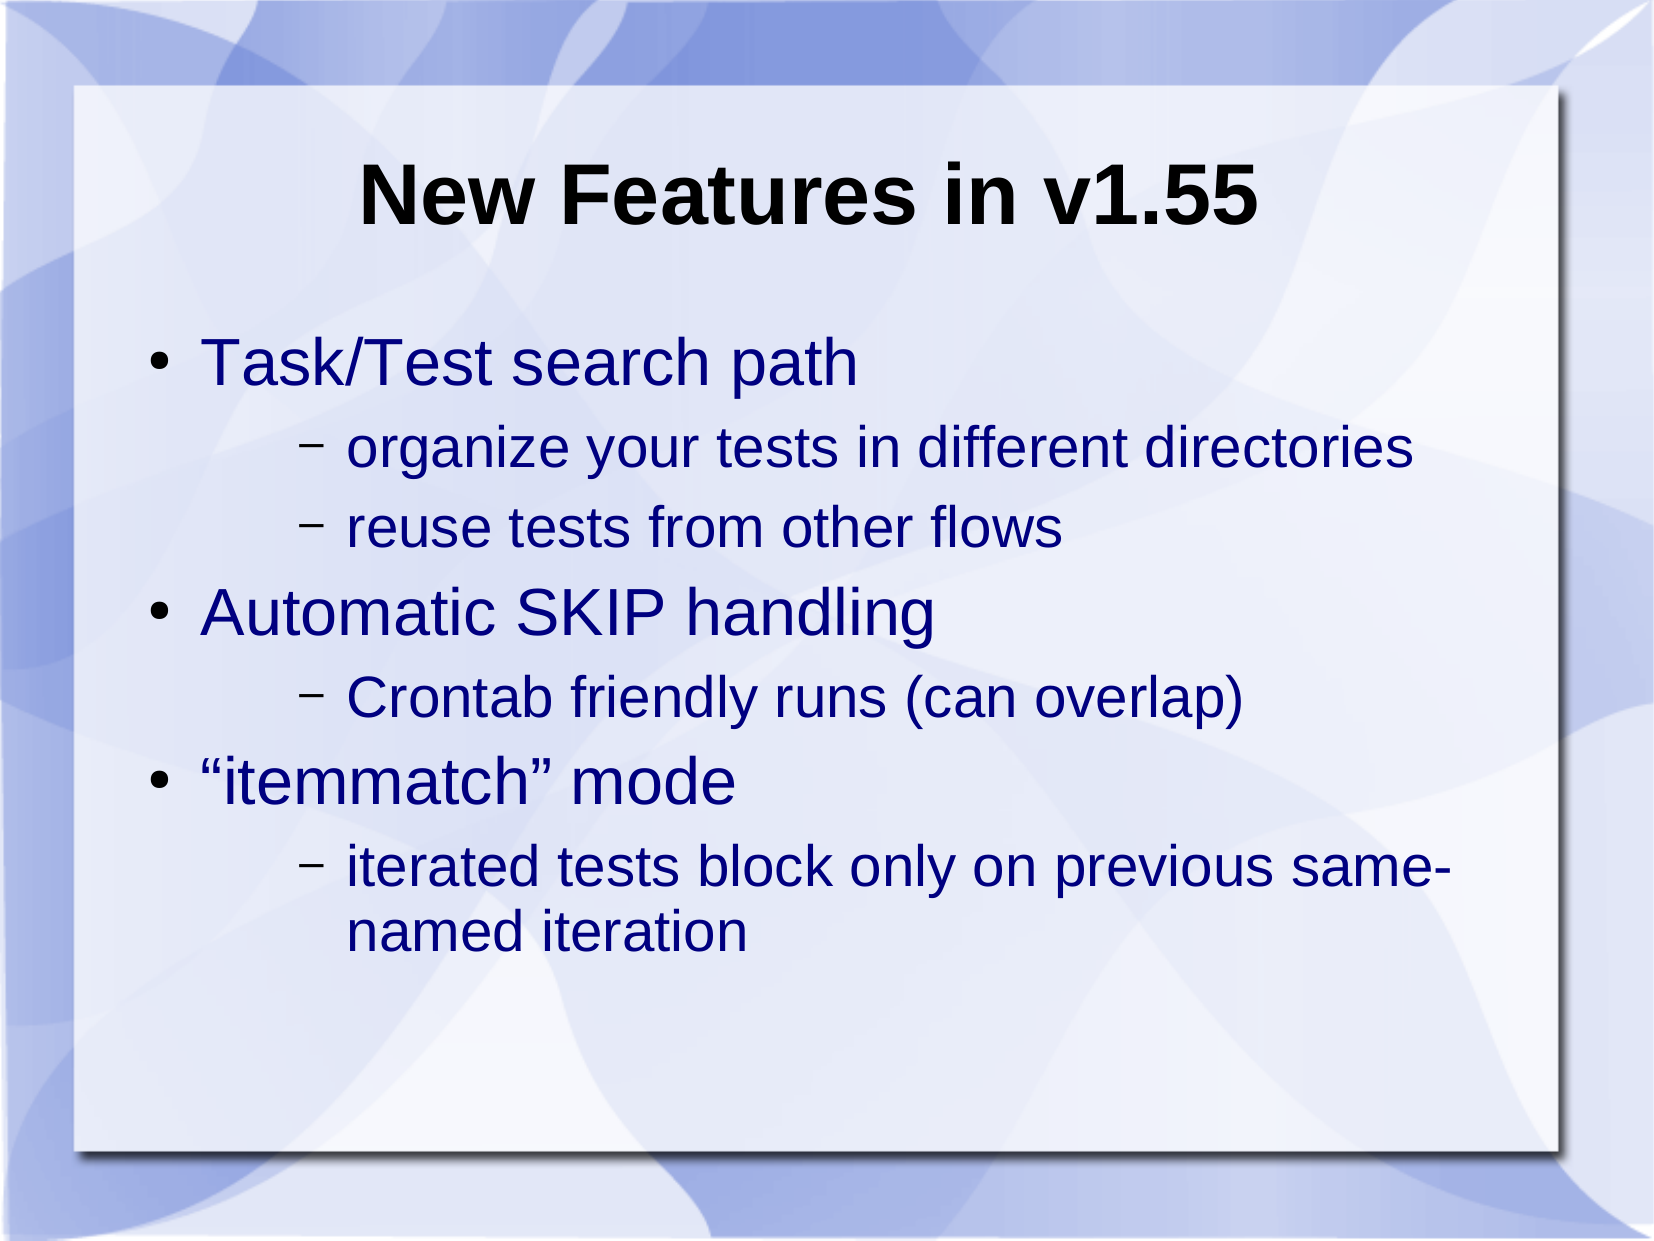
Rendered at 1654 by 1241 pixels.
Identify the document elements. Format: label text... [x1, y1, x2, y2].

title New Features in v1.55 [82, 90, 1536, 298]
list Task/Test search path organize your tests in different directories reuse tests from other flows Automatic SKIP handling Crontab friendly runs (can overlap) “itemmatch” mode iterated tests block only on previous same-named iteration [129, 324, 1489, 1045]
picture [0, 0, 1654, 1241]
